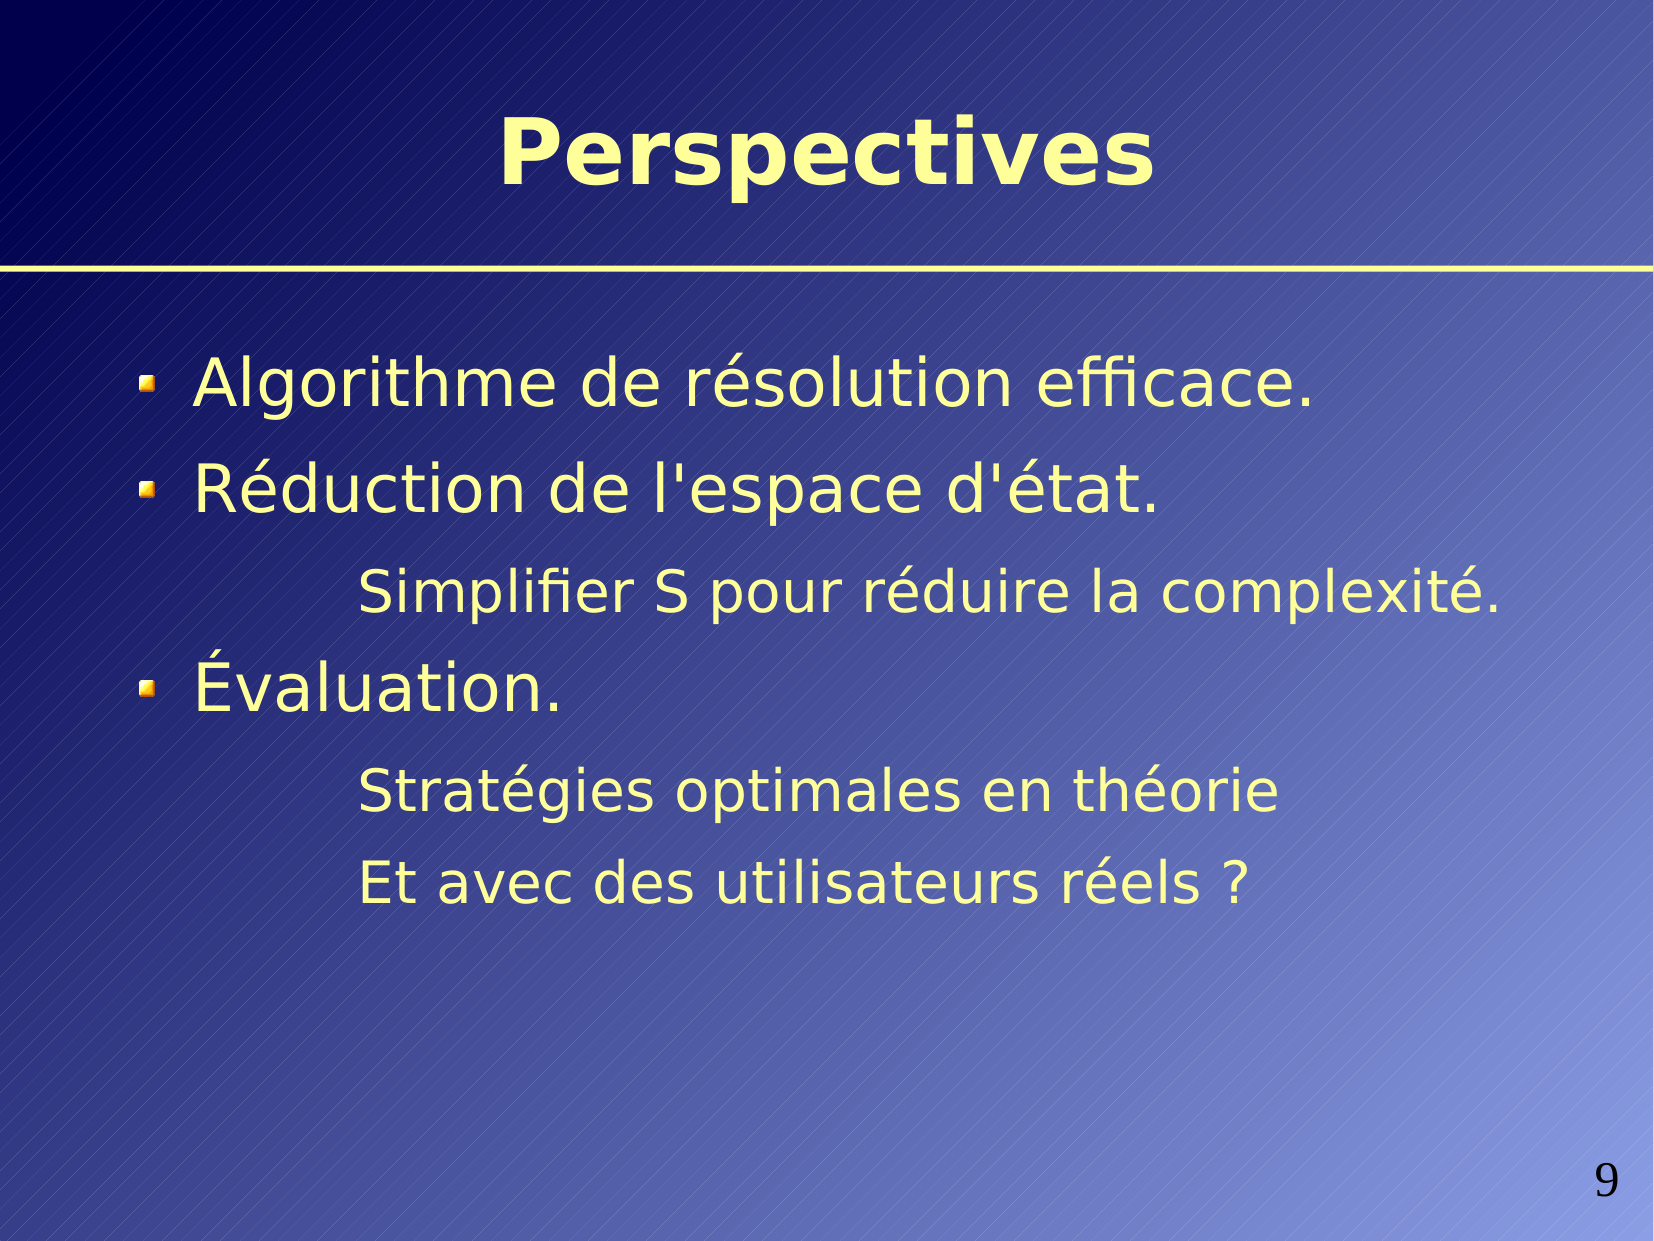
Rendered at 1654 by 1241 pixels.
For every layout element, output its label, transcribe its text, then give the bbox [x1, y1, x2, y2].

title Perspectives [82, 49, 1571, 257]
list Algorithme de résolution efficace. Réduction de l'espace d'état. Simplifier S pour réduire la complexité. Évaluation. Stratégies optimales en théorie Et avec des utilisateurs réels ? [121, 344, 1534, 1127]
text_box 9 [1594, 1151, 1620, 1208]
